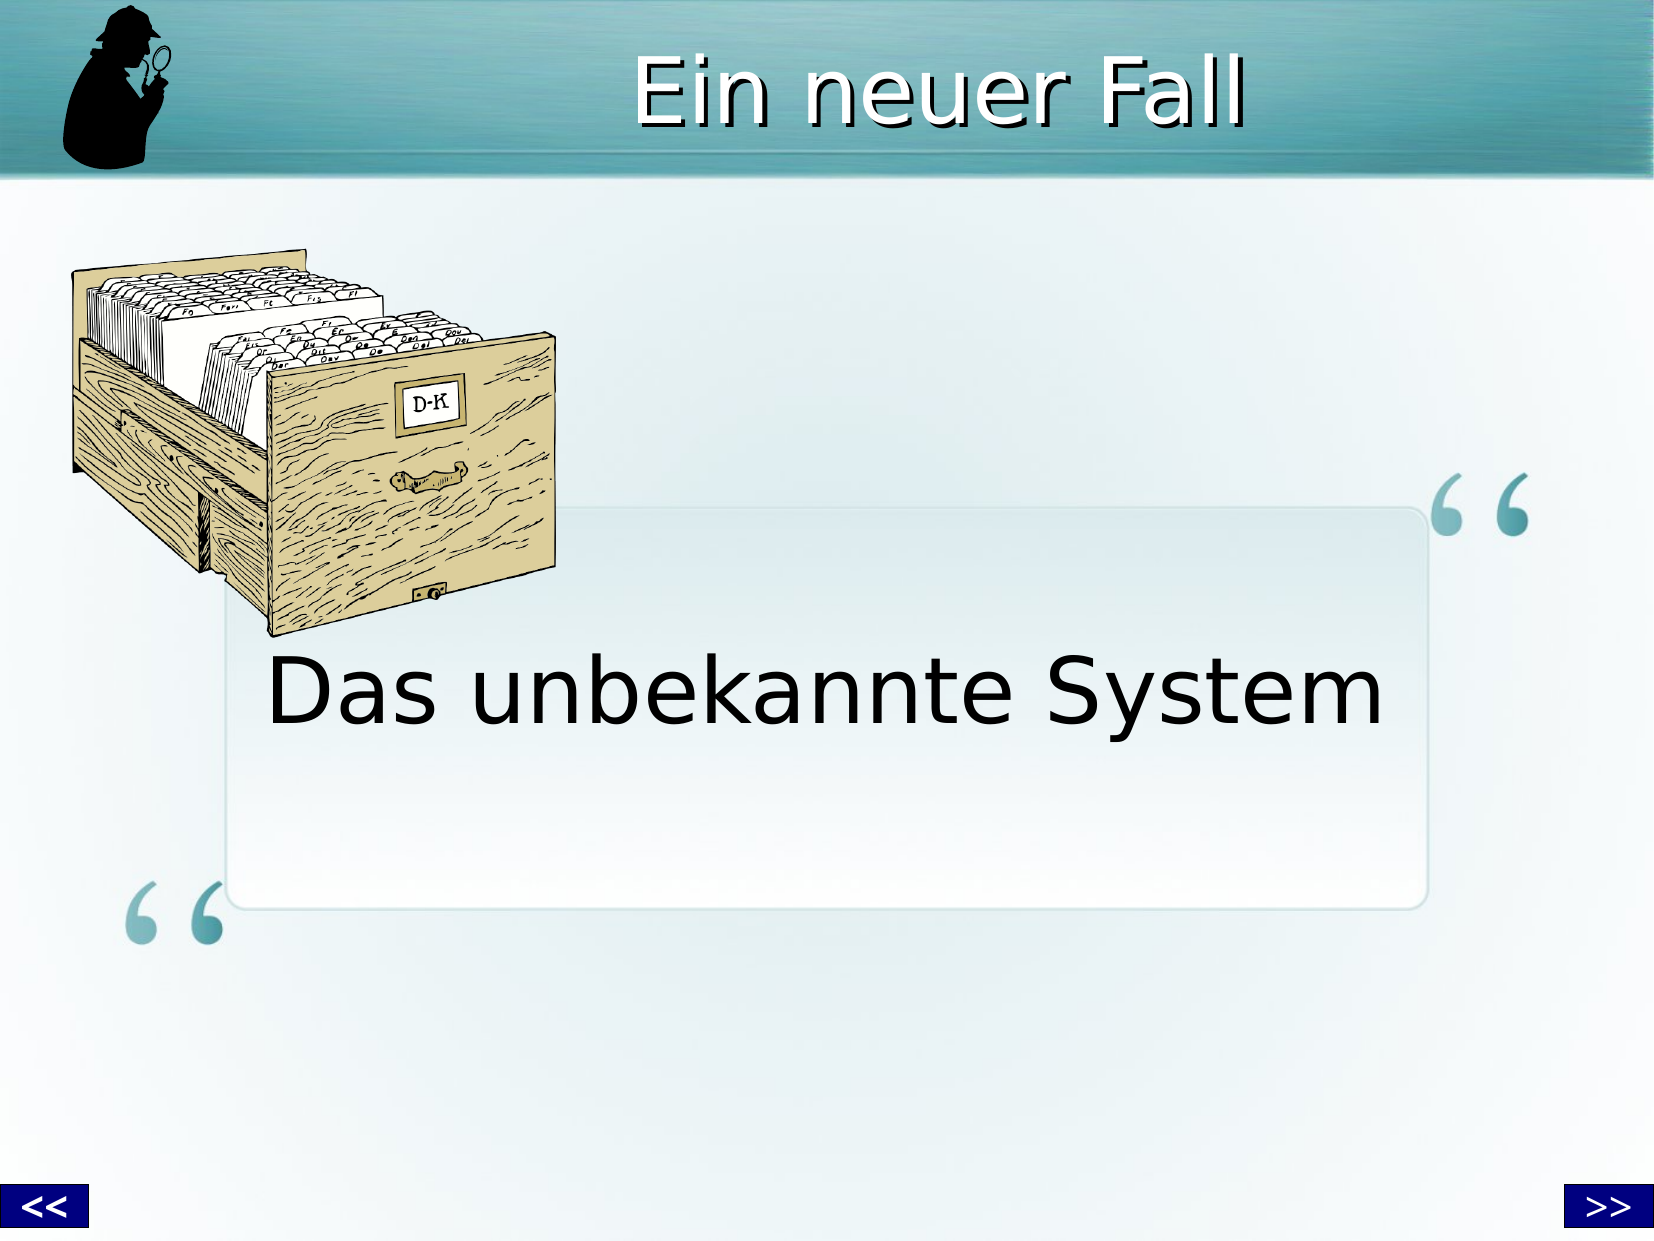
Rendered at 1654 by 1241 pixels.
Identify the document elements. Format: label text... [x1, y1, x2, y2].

picture [0, 0, 1654, 1241]
title Ein neuer Fall [224, 4, 1654, 179]
list Das unbekannte System [236, 637, 1418, 839]
